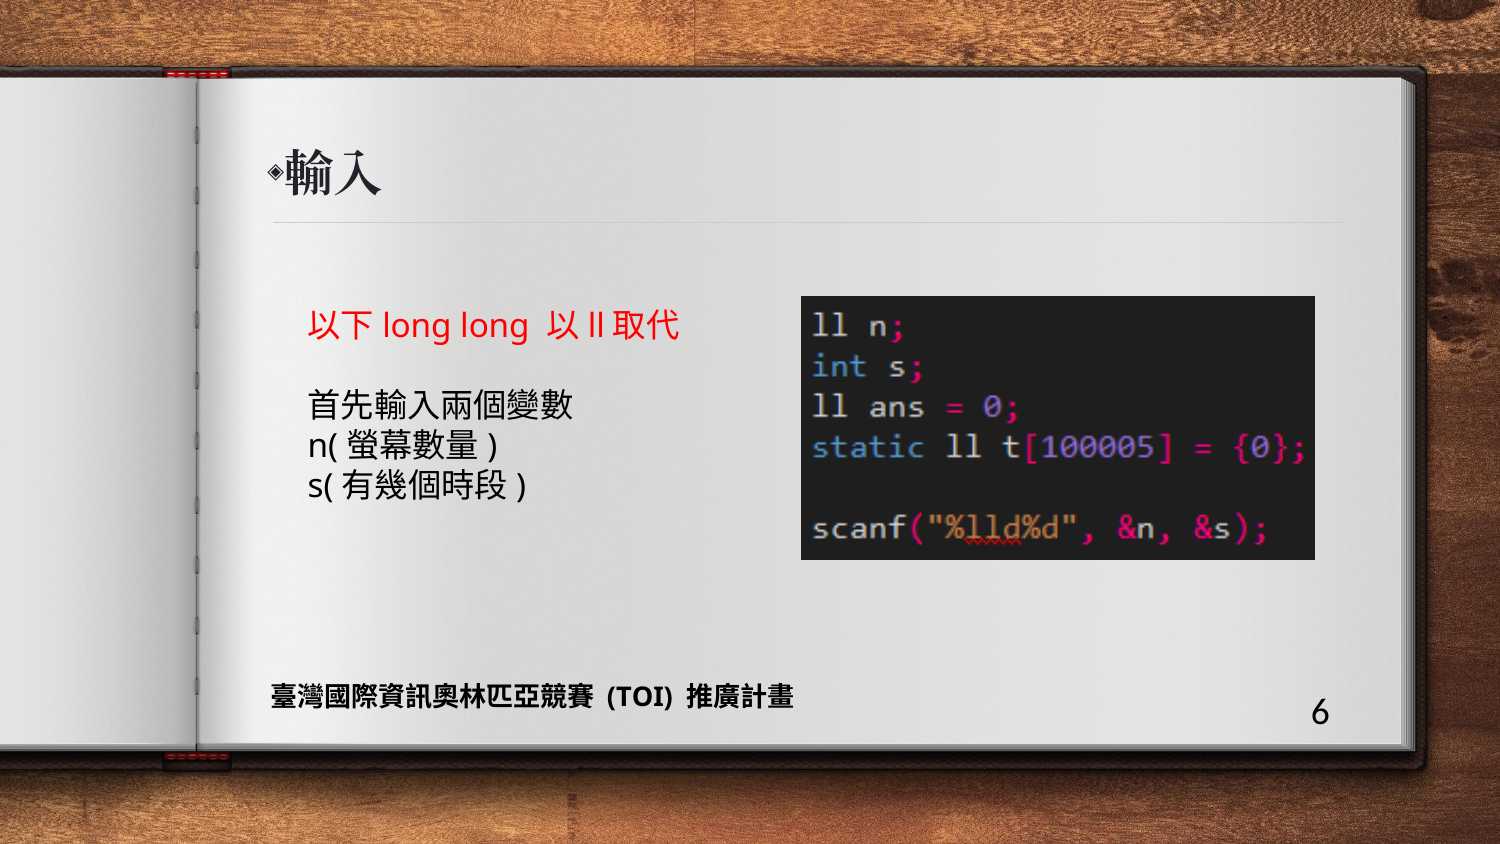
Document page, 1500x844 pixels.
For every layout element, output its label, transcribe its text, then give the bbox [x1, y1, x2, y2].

text_box 以下long long 以ll取代 首先輸入兩個變數 n(螢幕數量) s(有幾個時段) [292, 296, 754, 514]
text_box [1295, 672, 1386, 737]
picture [801, 296, 1315, 560]
list 輸入 [252, 126, 1194, 216]
